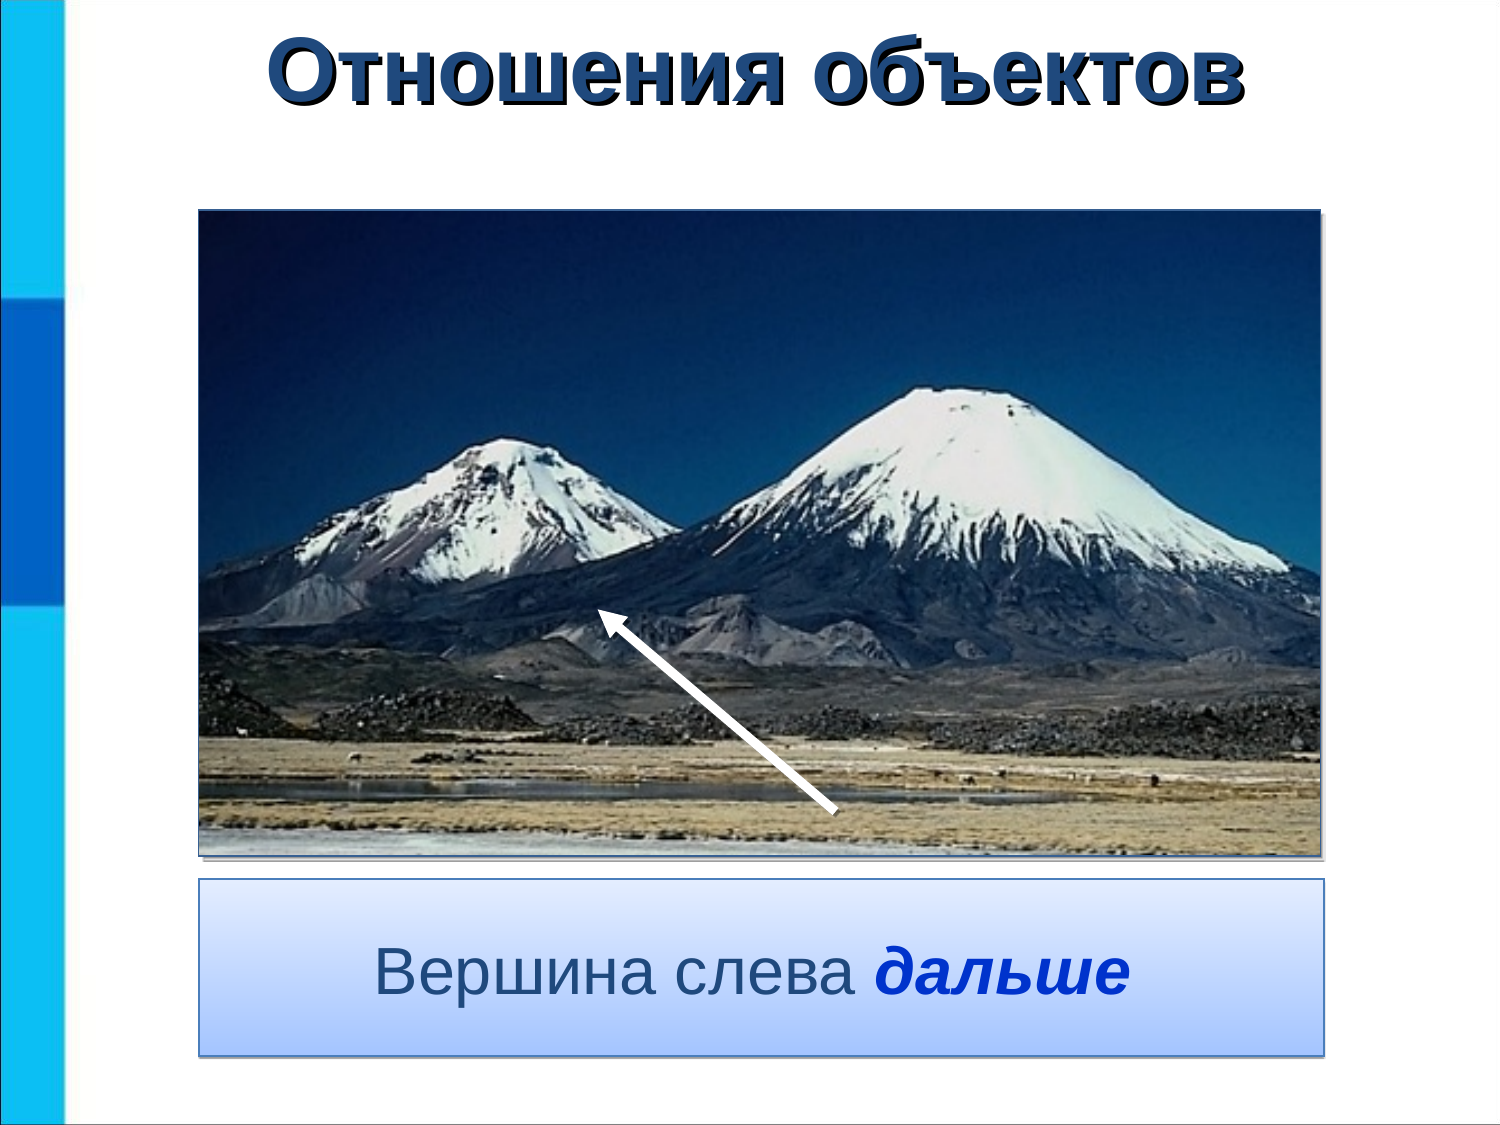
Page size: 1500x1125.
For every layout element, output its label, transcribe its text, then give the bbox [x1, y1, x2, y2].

text_box Отношения объектов [128, 23, 1383, 128]
picture [0, 0, 1500, 1125]
title Вершина слева дальше [199, 878, 1325, 1057]
